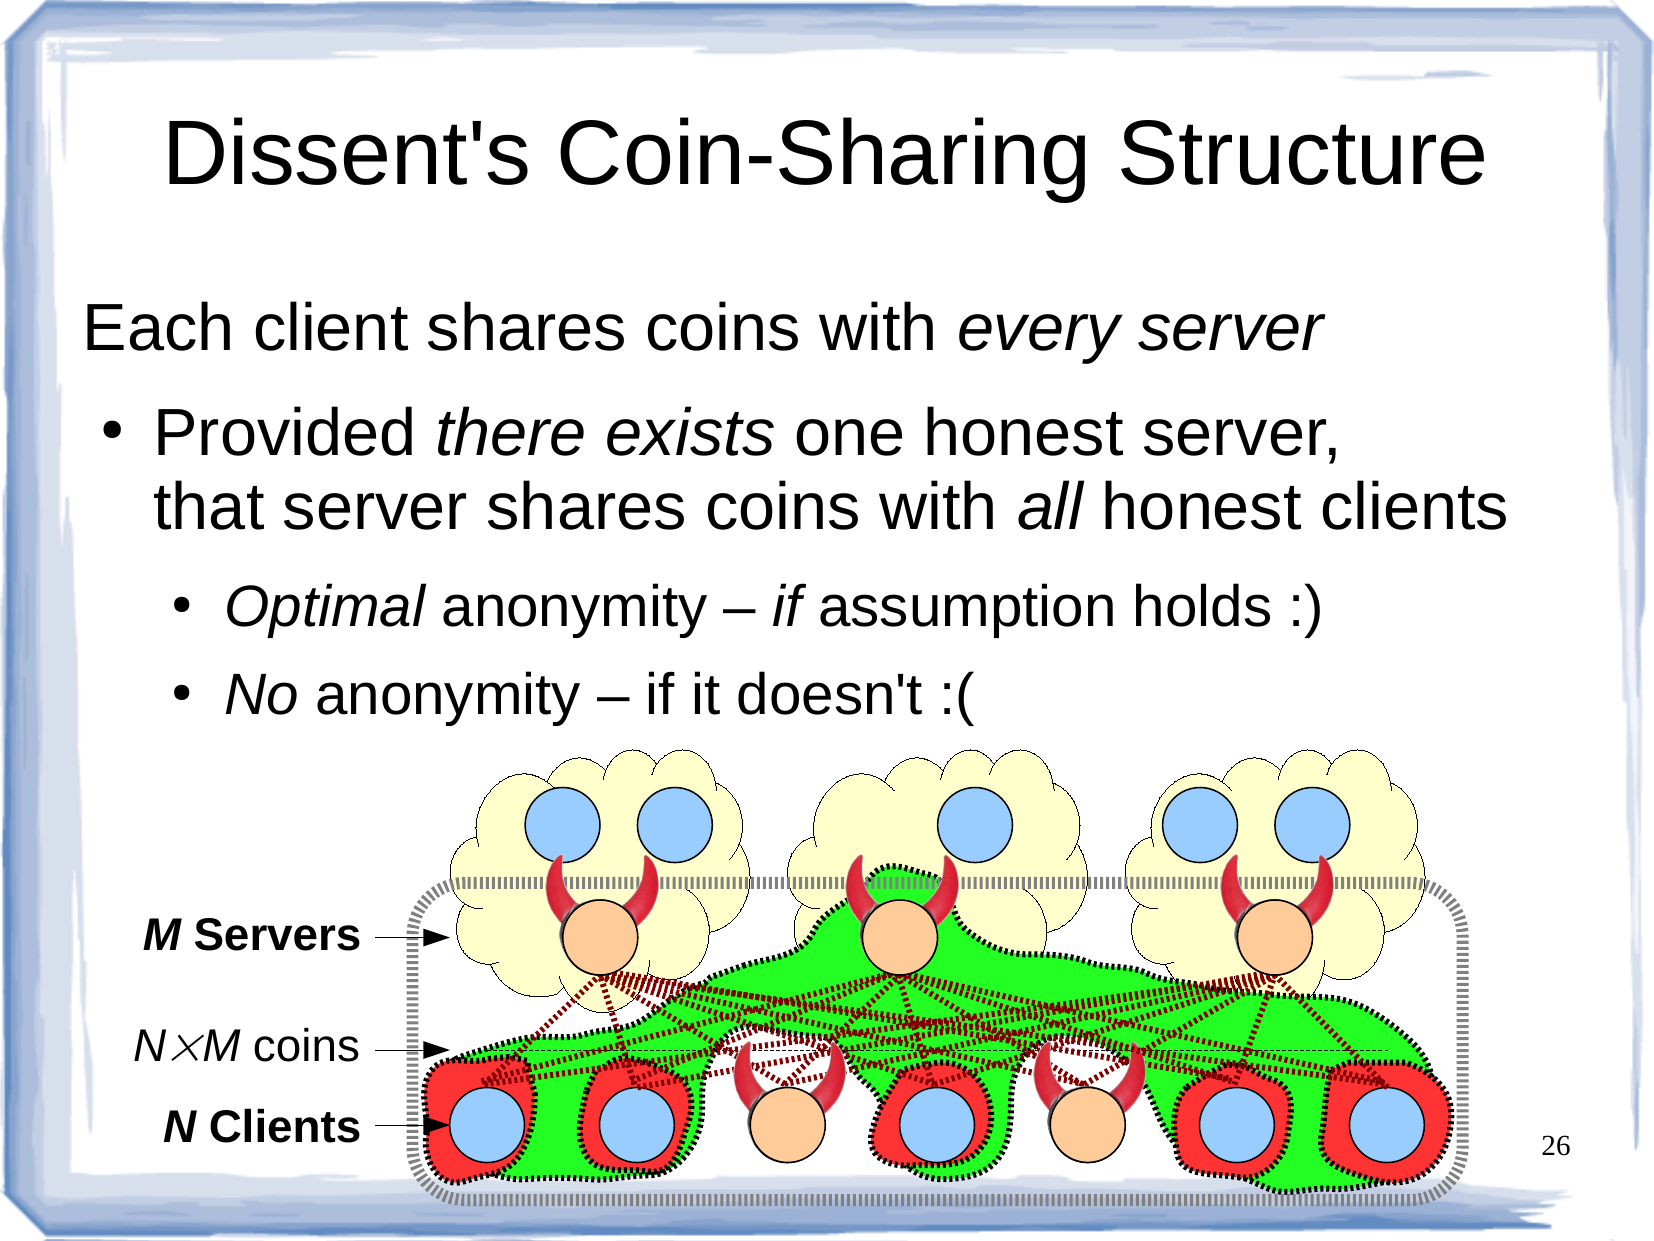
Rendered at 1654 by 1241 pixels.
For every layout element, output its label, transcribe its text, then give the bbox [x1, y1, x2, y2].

text_box M Servers [112, 900, 376, 976]
text_box [965, 1019, 976, 1024]
text_box [750, 1087, 826, 1163]
text_box N×M coins [75, 1012, 376, 1084]
text_box [977, 1027, 982, 1037]
picture [0, 0, 1654, 1241]
text_box [1050, 1087, 1126, 1163]
text_box N Clients [112, 1091, 376, 1163]
title Dissent's Coin-Sharing Structure [82, 49, 1571, 257]
text_box [424, 749, 1452, 1192]
text_box [450, 749, 751, 1013]
list Each client shares coins with every server Provided there exists one honest server, that server shares coins with all honest clients Optimal anonymity – if assumption holds :) No anonymity – if it doesn't :( [82, 290, 1571, 727]
